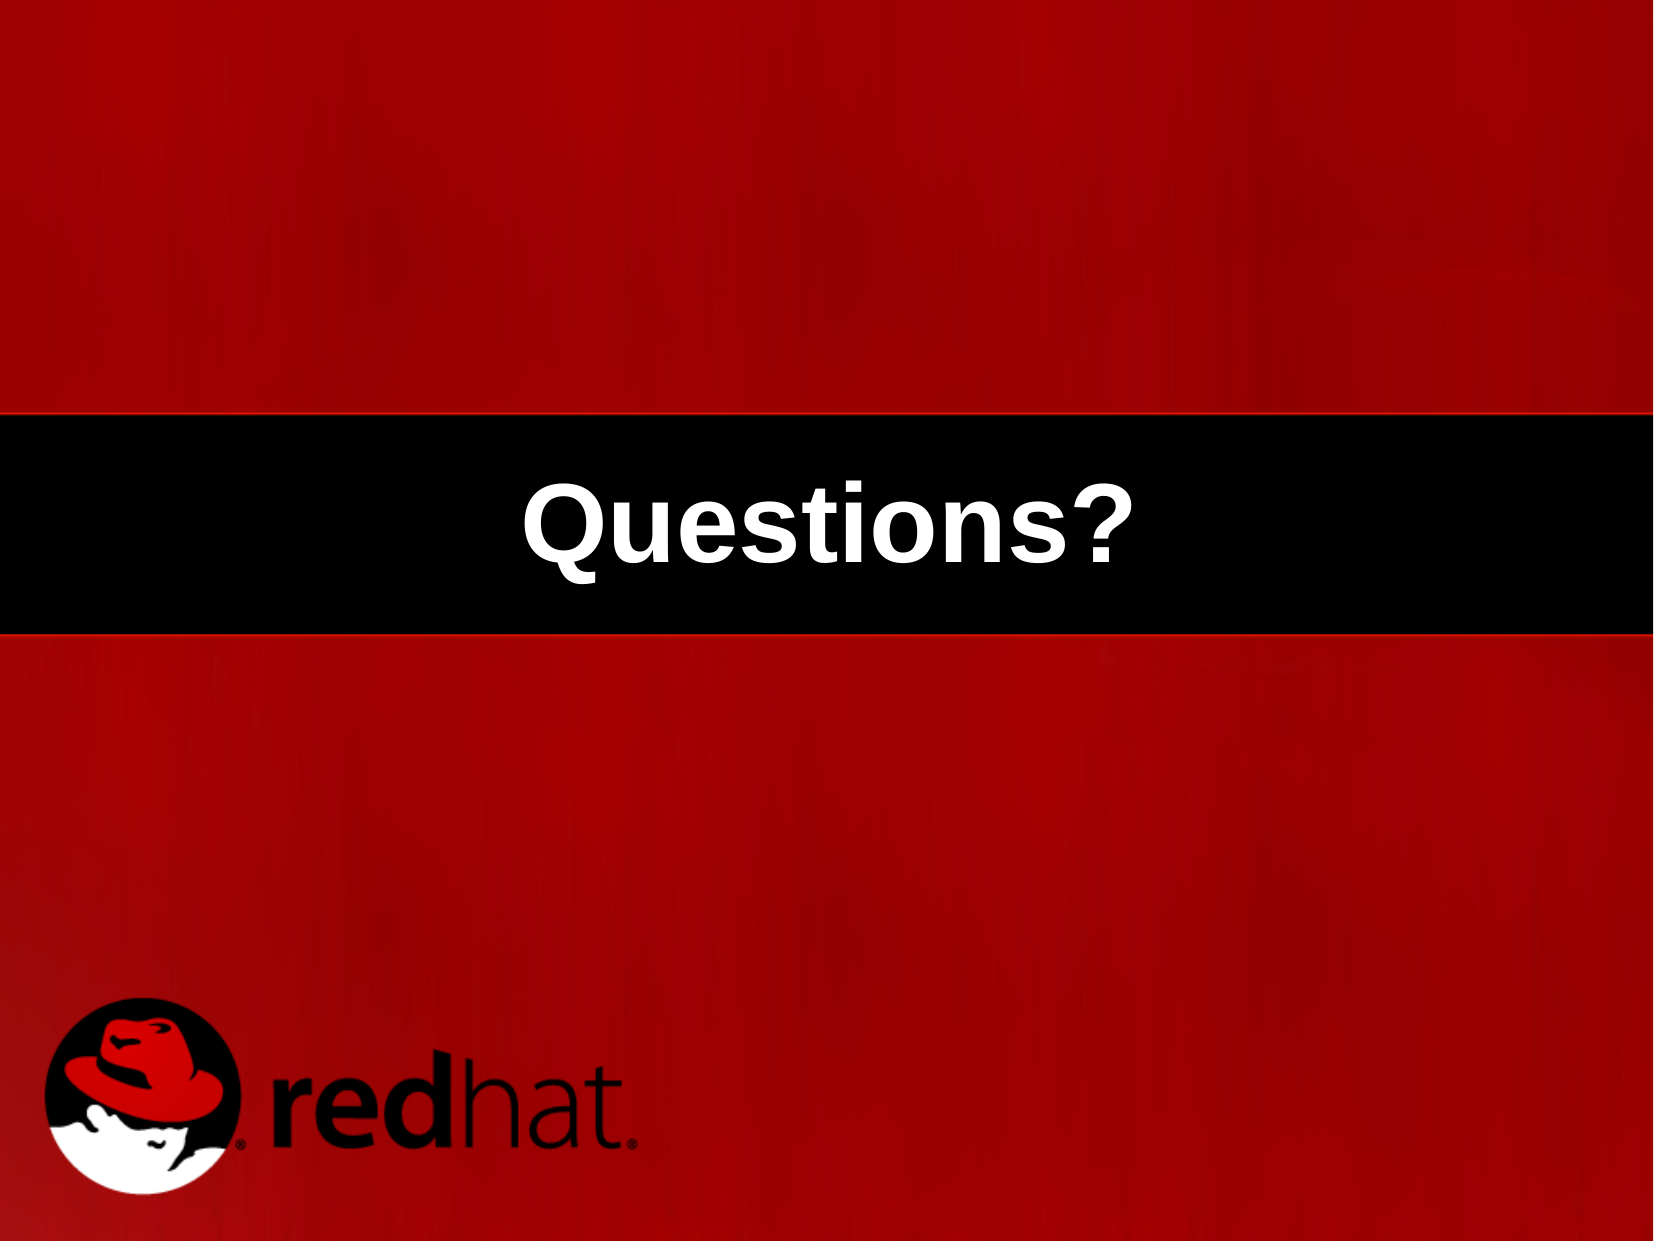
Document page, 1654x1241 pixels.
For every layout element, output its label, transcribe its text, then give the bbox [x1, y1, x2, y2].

title Questions? [123, 419, 1536, 627]
picture [0, 0, 1654, 1241]
